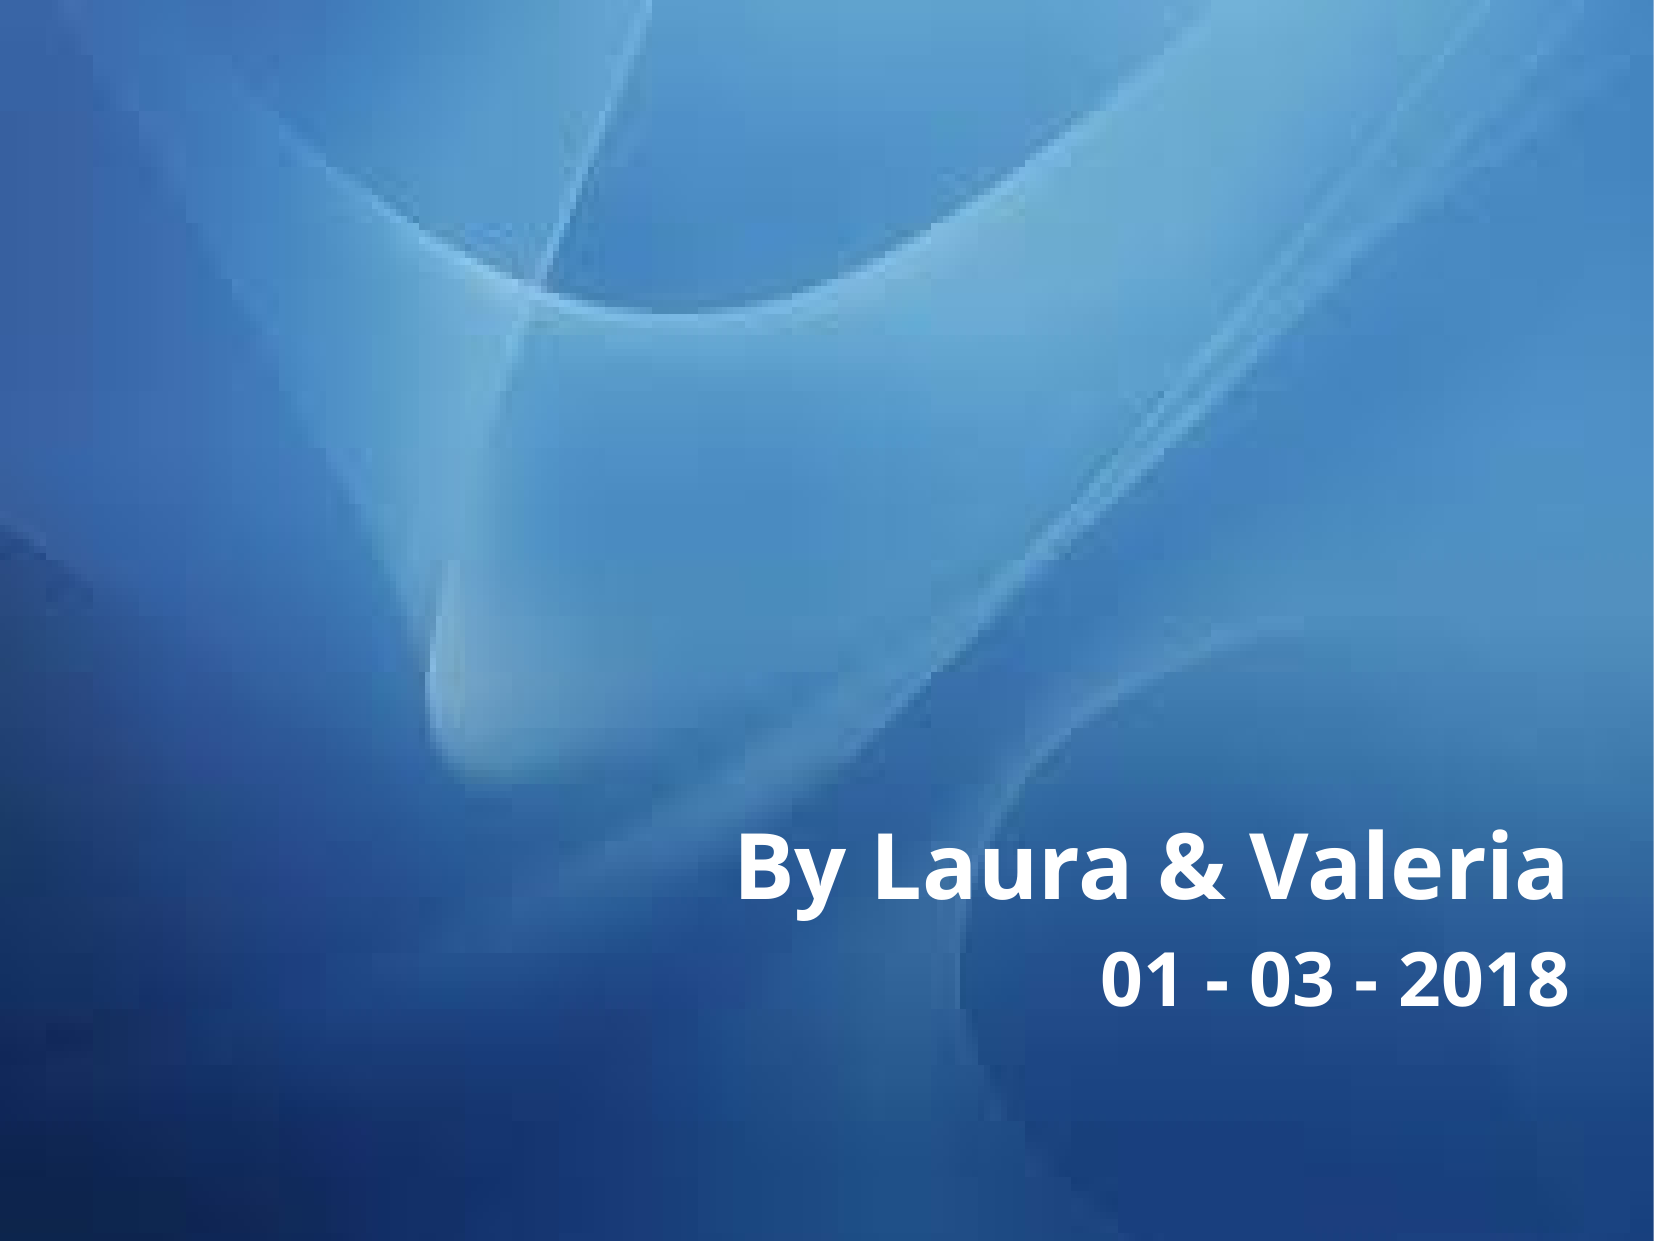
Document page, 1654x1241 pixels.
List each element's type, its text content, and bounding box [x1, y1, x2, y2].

subtitle By Laura & Valeria 01 - 03 - 2018 [118, 271, 1571, 1185]
picture [0, 0, 1654, 1241]
